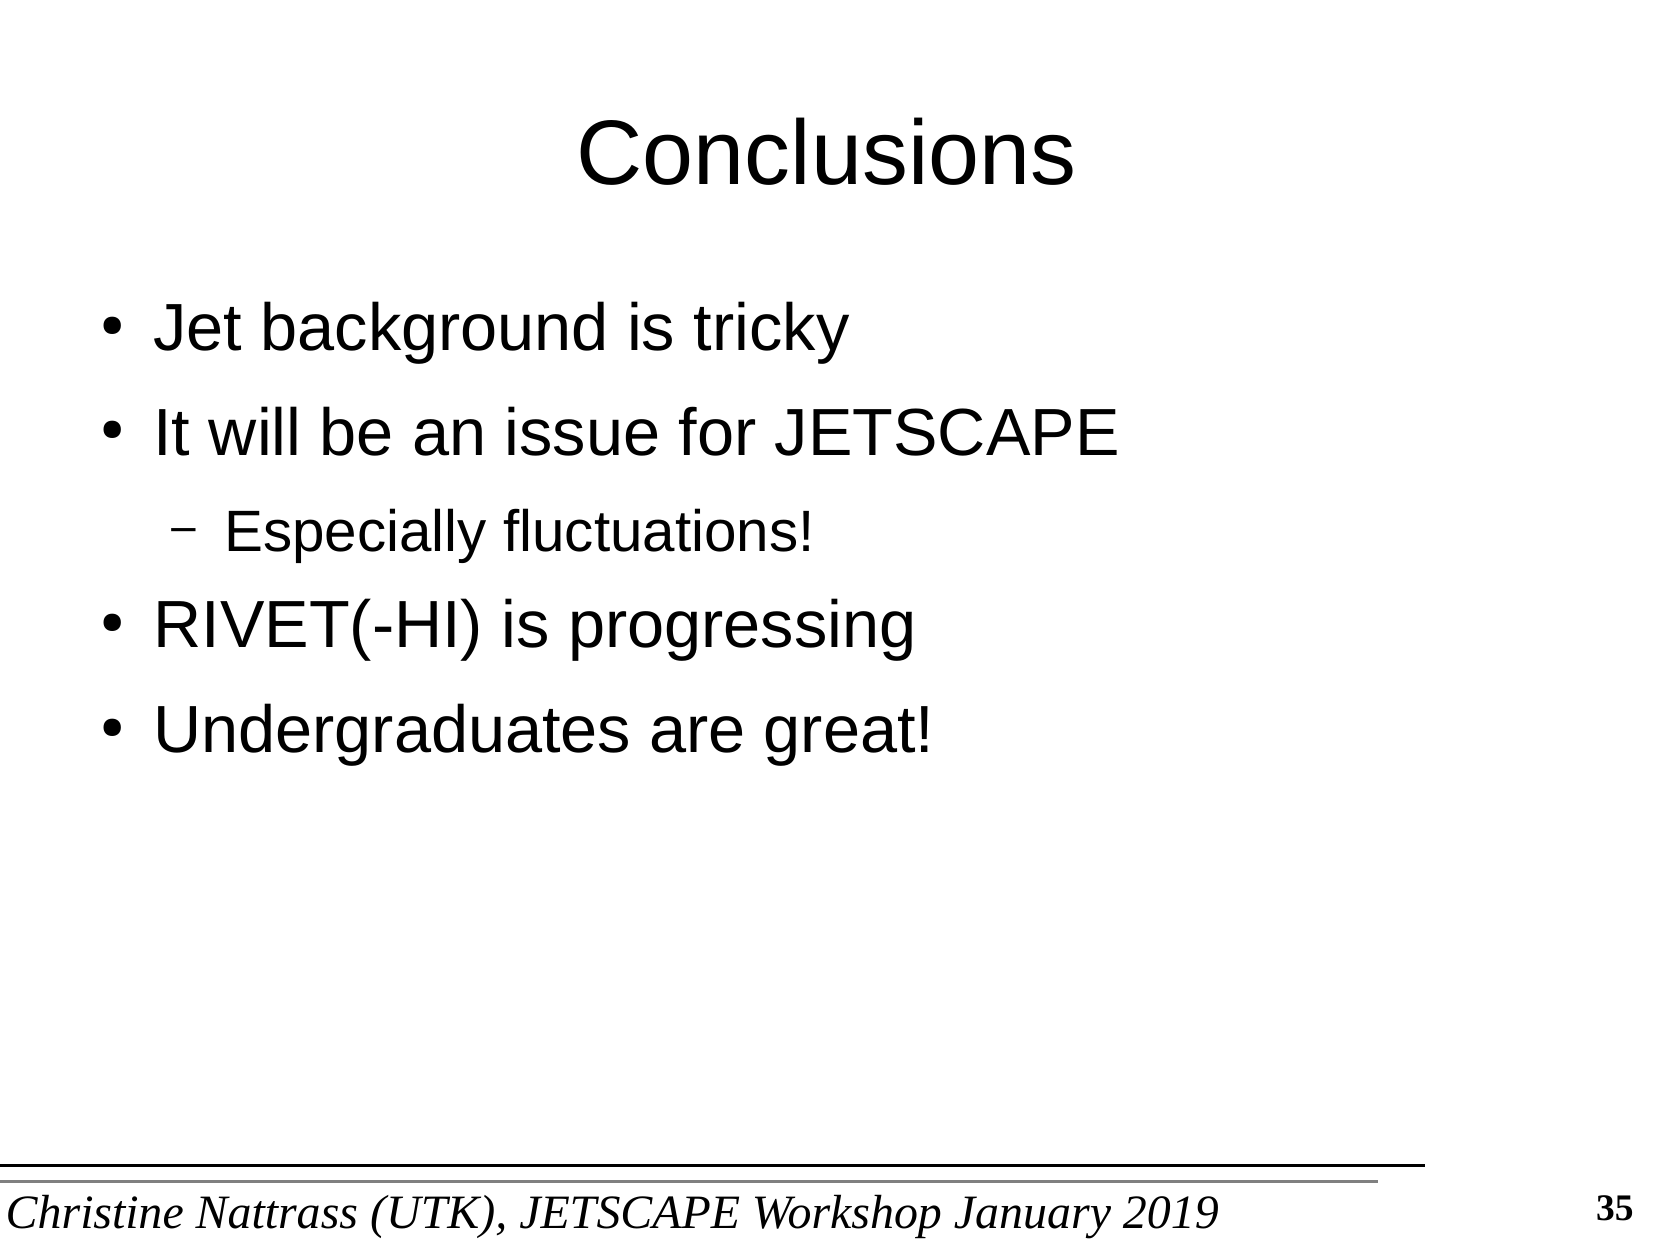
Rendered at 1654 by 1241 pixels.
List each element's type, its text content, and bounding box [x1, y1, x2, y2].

list Jet background is tricky It will be an issue for JETSCAPE Especially fluctuations! RIVET(-HI) is progressing Undergraduates are great! [82, 290, 1538, 1010]
title Conclusions [82, 49, 1571, 257]
